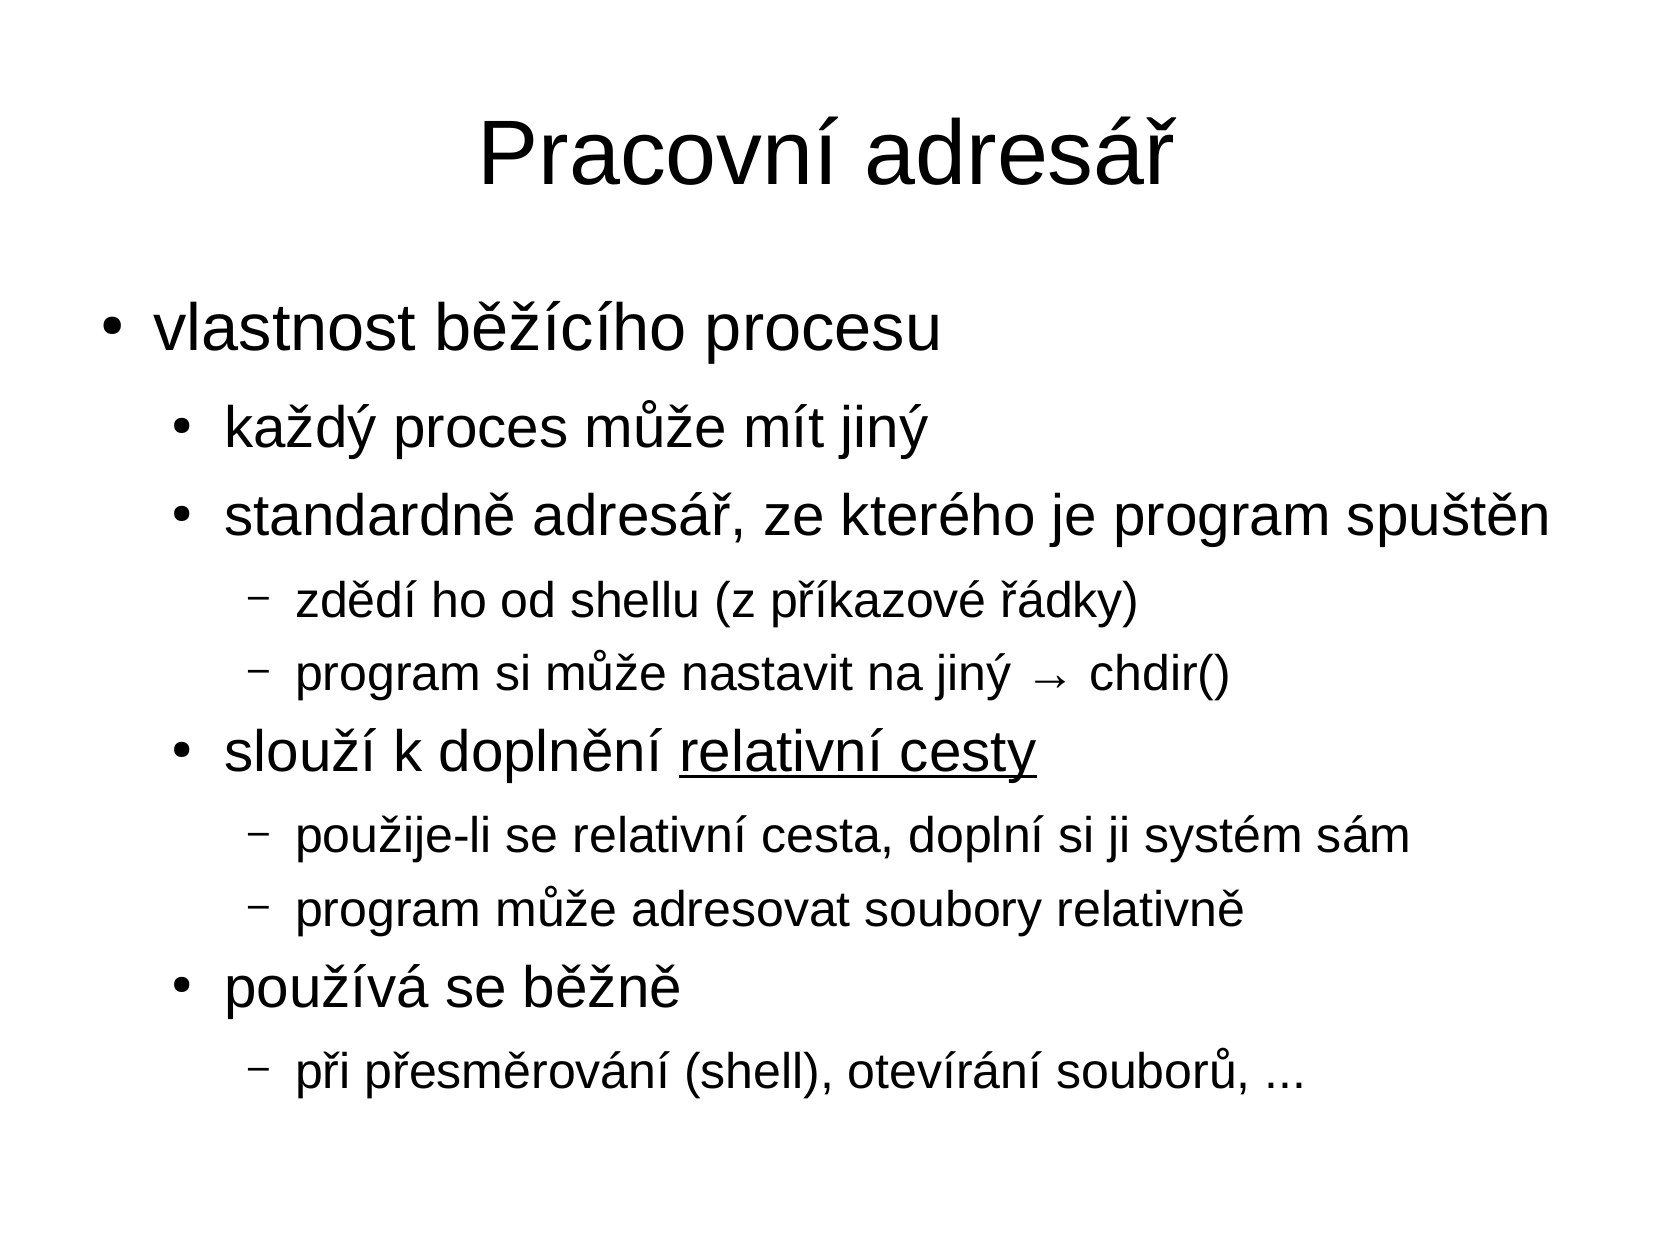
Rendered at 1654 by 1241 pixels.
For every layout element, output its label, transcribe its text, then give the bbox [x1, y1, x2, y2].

title Pracovní adresář [82, 56, 1571, 250]
list vlastnost běžícího procesu každý proces může mít jiný standardně adresář, ze kterého je program spuštěn zdědí ho od shellu (z příkazové řádky) program si může nastavit na jiný → chdir() slouží k doplnění relativní cesty použije-li se relativní cesta, doplní si ji systém sám program může adresovat soubory relativně používá se běžně při přesměrování (shell), otevírání souborů, ... [82, 290, 1571, 1099]
